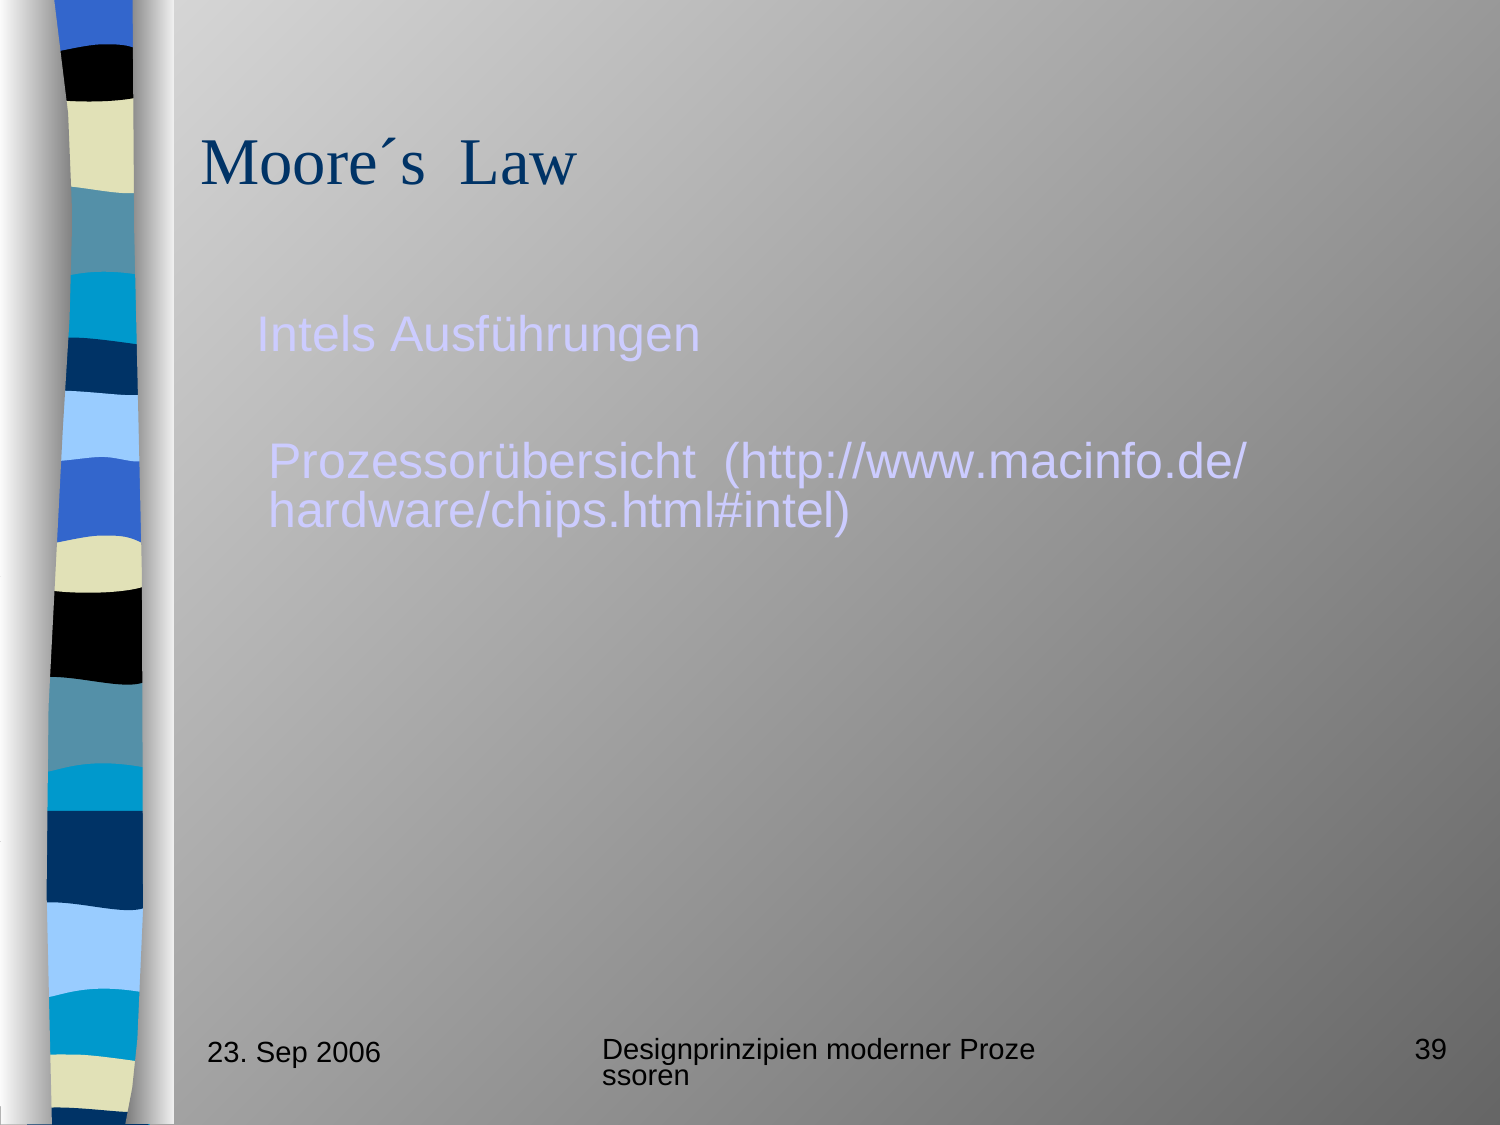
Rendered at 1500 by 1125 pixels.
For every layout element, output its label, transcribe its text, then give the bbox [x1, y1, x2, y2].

text_box Prozessorübersicht (http://www.macinfo.de/hardware/chips.html#intel) [253, 432, 1447, 545]
text_box Intels Ausführungen [242, 302, 1356, 374]
title Moore´s Law [200, 74, 1476, 263]
